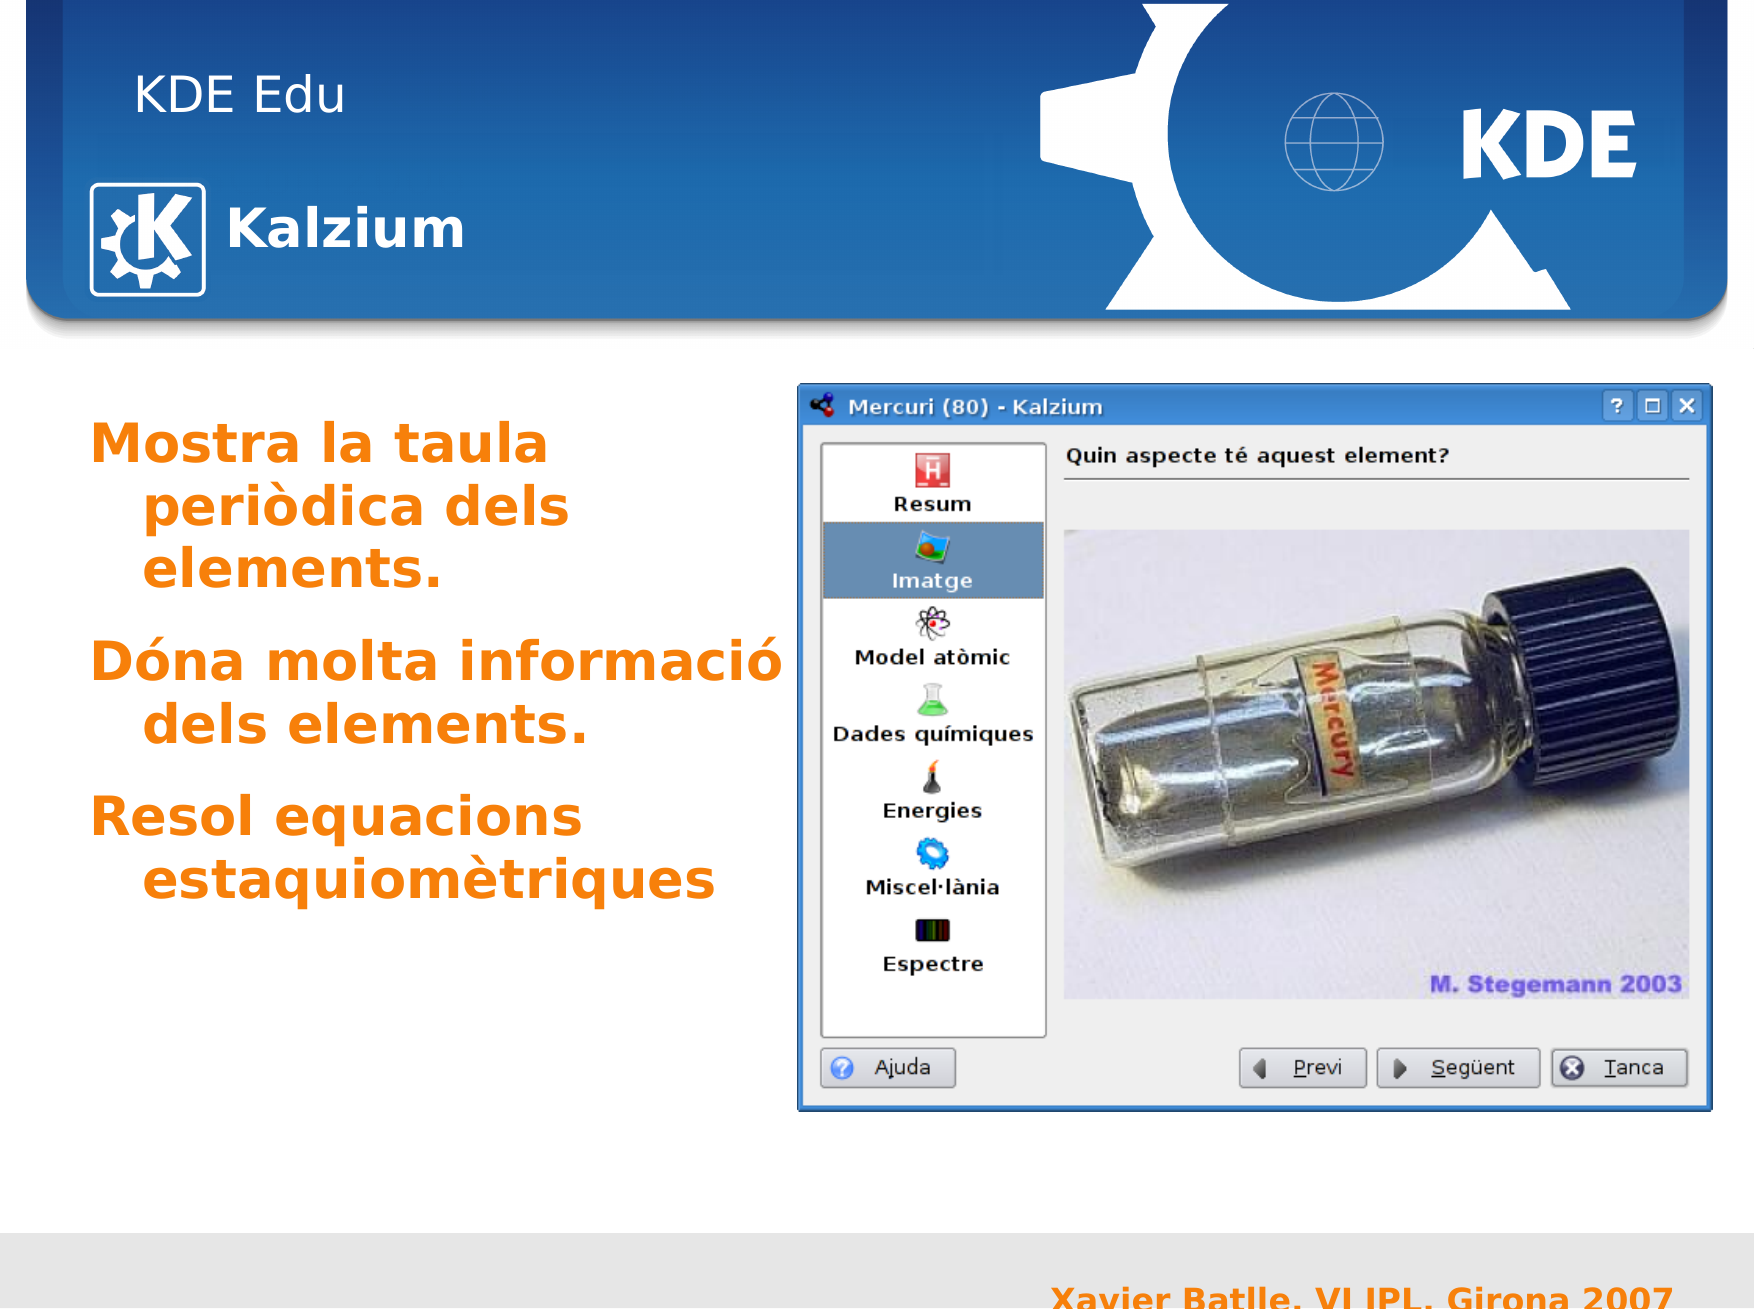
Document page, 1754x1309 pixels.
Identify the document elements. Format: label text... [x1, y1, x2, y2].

title Kalzium [225, 194, 1126, 264]
picture [0, 0, 1754, 349]
picture [797, 383, 1713, 1112]
list Mostra la taula periòdica dels elements. Dóna molta informació dels elements. Resol equacions estaquiomètriques [71, 411, 797, 1063]
